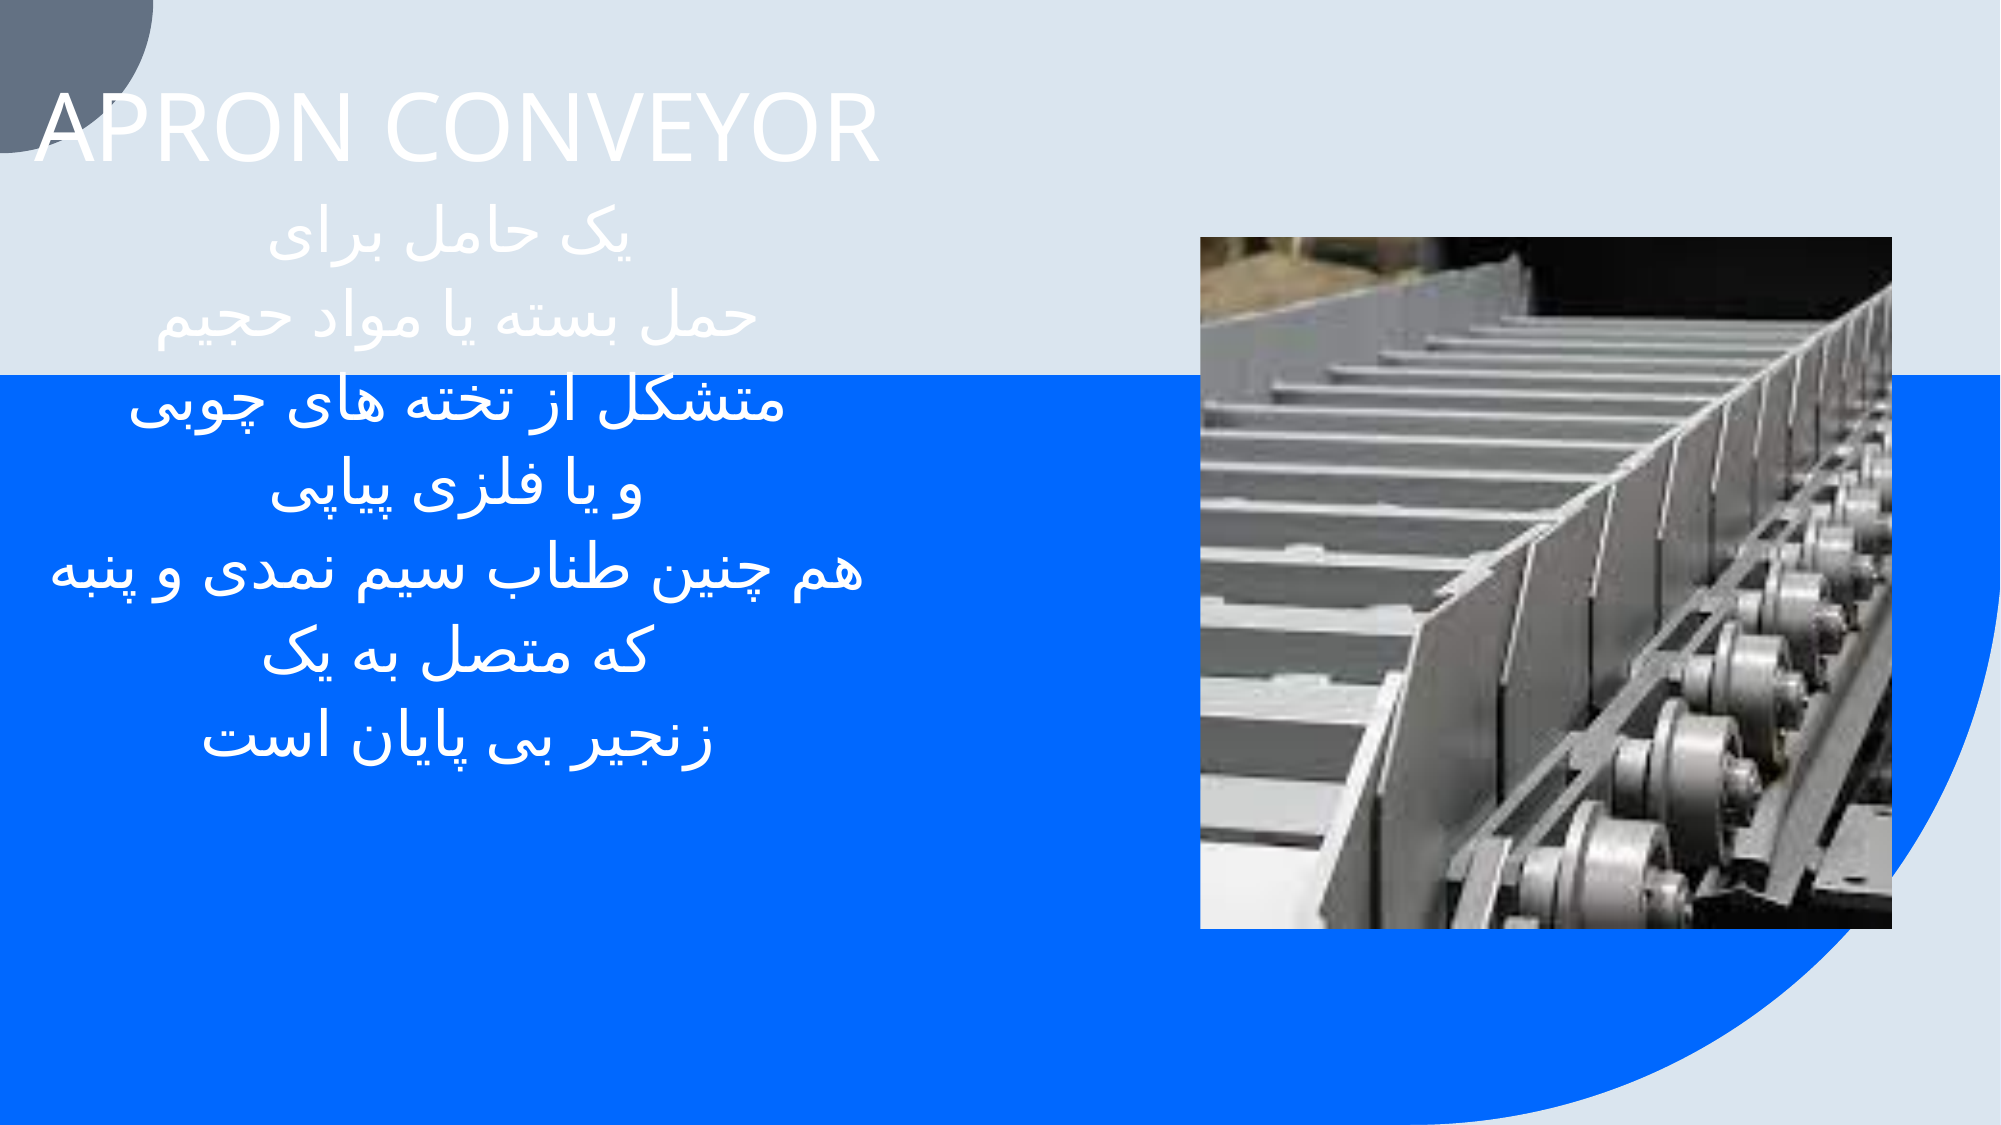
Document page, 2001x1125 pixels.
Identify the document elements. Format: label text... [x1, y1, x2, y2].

list APRON CONVEYOR یک حامل برای حمل بسته یا مواد حجیم متشکل از تخته های چوبی و یا فلزی پیاپی هم چنین طناب سیم نمدی و پنبه که متصل به یک زنجیر بی پایان است [12, 71, 905, 1021]
picture [1200, 237, 1892, 929]
